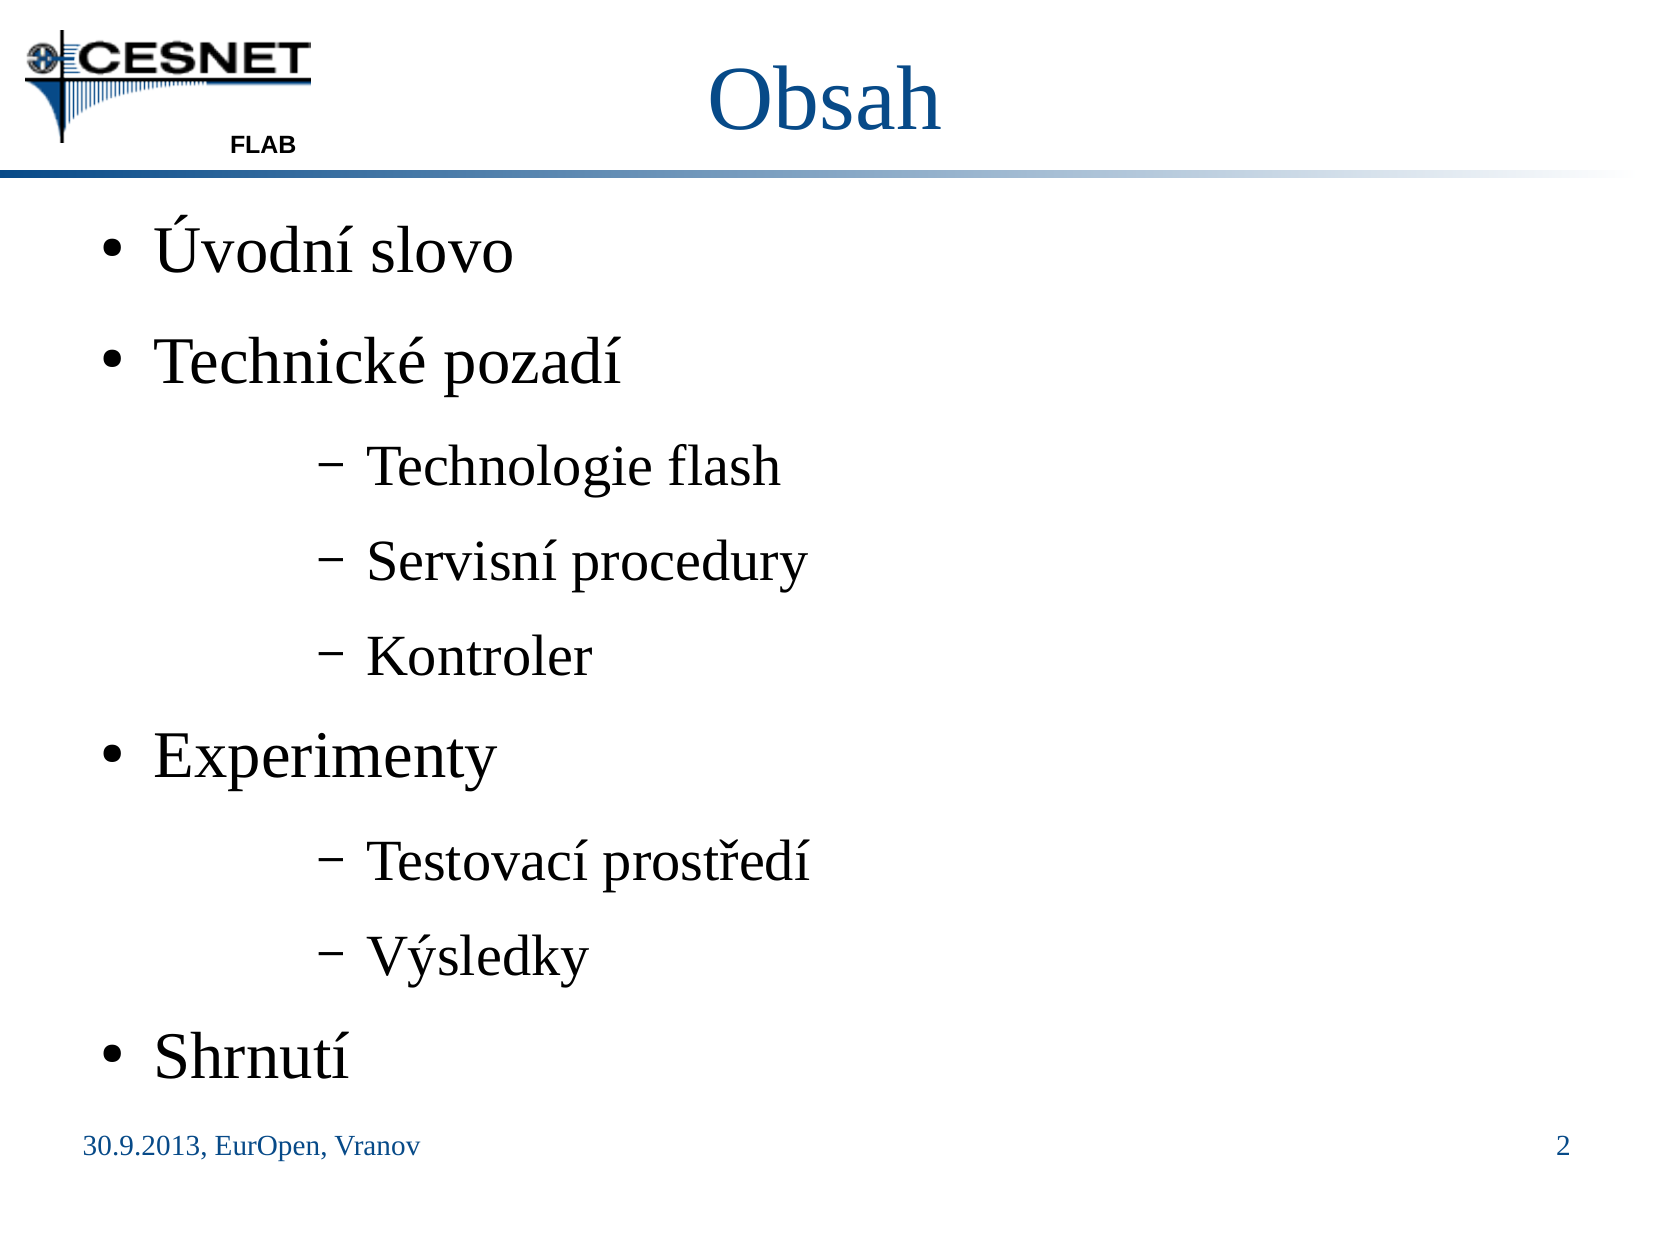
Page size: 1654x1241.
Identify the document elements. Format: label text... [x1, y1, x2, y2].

title Obsah [79, 47, 1571, 150]
list Úvodní slovo Technické pozadí Technologie flash Servisní procedury Kontroler Experimenty Testovací prostředí Výsledky Shrnutí [82, 205, 1571, 1101]
picture [25, 30, 311, 143]
